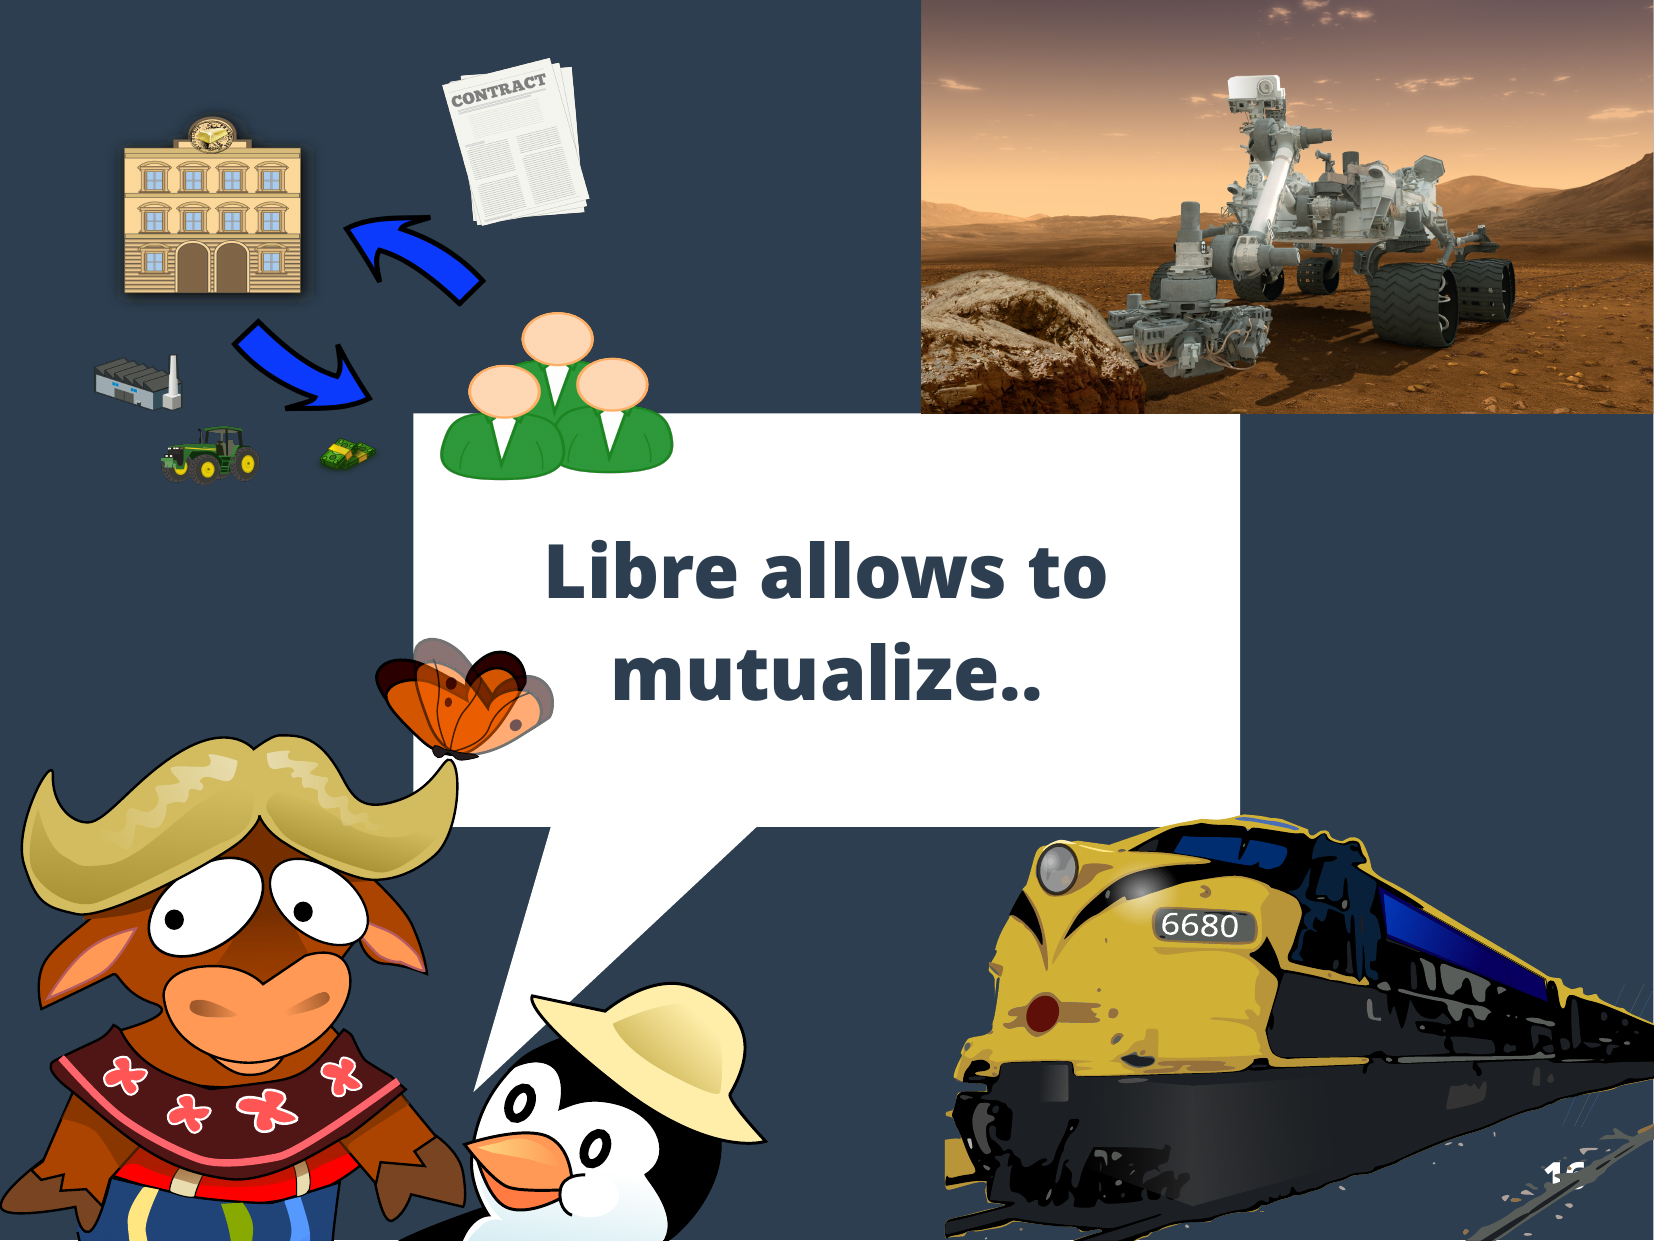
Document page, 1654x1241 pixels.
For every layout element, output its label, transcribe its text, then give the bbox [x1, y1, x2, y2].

picture [921, 0, 1654, 414]
picture [0, 637, 803, 1241]
picture [944, 814, 1654, 1241]
picture [61, 35, 749, 485]
title Libre allows to mutualize.. [442, 442, 1211, 798]
